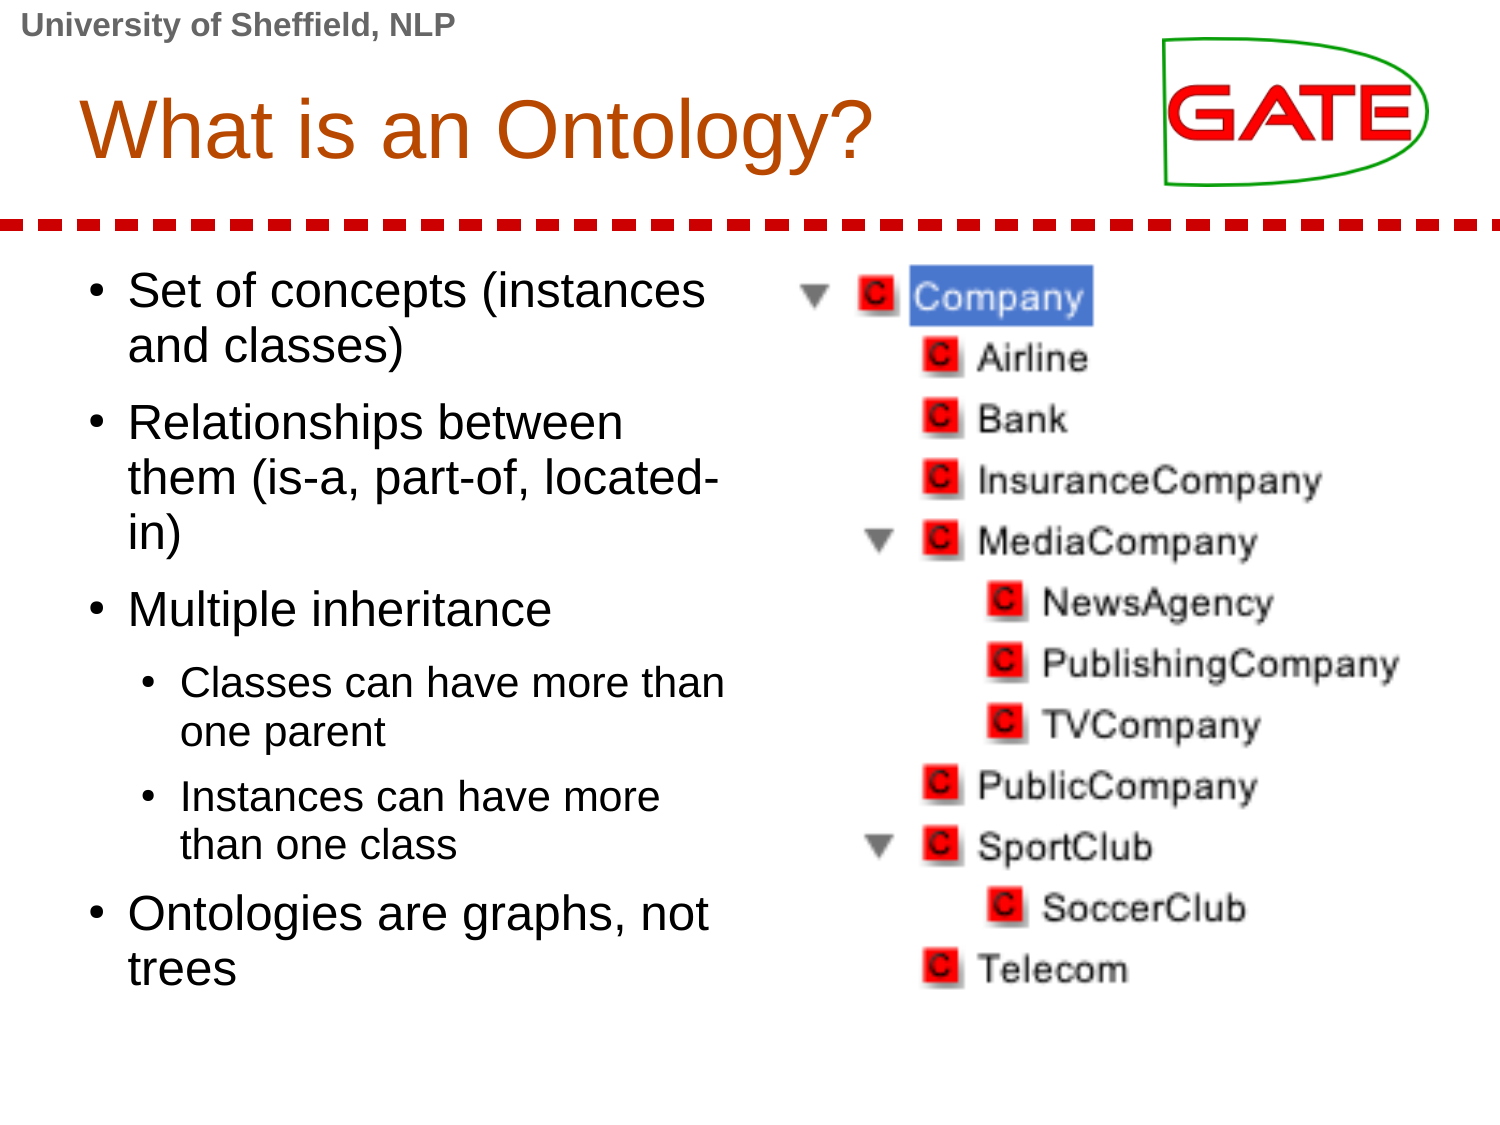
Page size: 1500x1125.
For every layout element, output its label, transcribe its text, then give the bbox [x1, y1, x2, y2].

picture [1162, 37, 1429, 187]
picture [782, 263, 1410, 1006]
list Set of concepts (instances and classes) Relationships between them (is-a, part-of, located-in) Multiple inheritance Classes can have more than one parent Instances can have more than one class Ontologies are graphs, not trees [75, 263, 734, 1006]
title What is an Ontology? [79, 55, 1149, 204]
